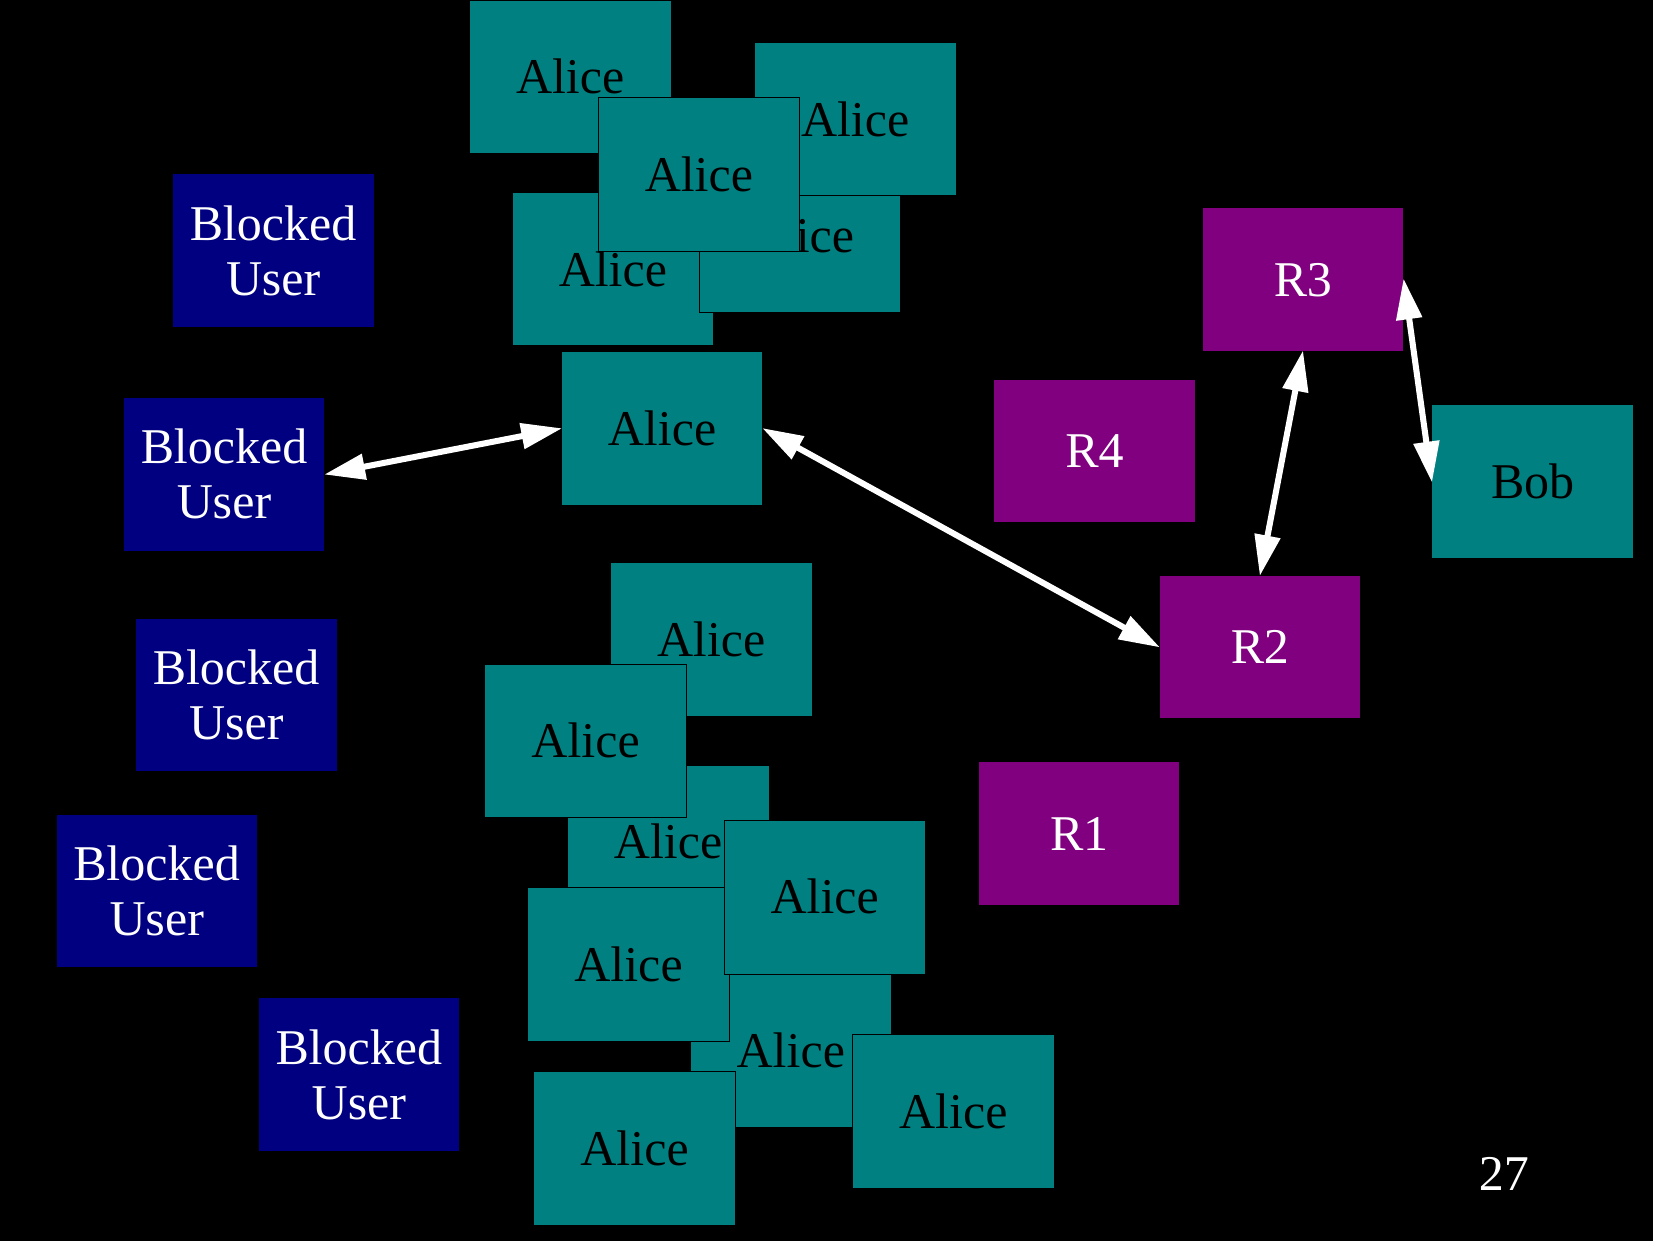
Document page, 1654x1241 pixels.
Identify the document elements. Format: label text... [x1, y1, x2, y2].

text_box R4 [993, 379, 1196, 523]
text_box Alice [724, 820, 926, 975]
text_box Blocked User [258, 997, 460, 1152]
text_box Alice [561, 351, 763, 506]
text_box Bob [1431, 404, 1634, 559]
text_box Alice [533, 1071, 736, 1226]
text_box Alice [484, 664, 687, 818]
text_box Blocked User [135, 618, 338, 772]
text_box Alice [754, 42, 957, 196]
text_box Alice [598, 97, 800, 252]
text_box Alice [469, 0, 672, 154]
text_box R1 [978, 761, 1180, 906]
text_box R2 [1159, 575, 1361, 719]
text_box Alice [690, 975, 892, 1128]
text_box Alice [527, 887, 730, 1042]
text_box Blocked User [123, 397, 325, 552]
text_box Alice [567, 765, 770, 887]
text_box Alice [610, 562, 813, 717]
text_box R3 [1202, 207, 1404, 352]
text_box Alice [852, 1034, 1055, 1189]
text_box Blocked User [172, 173, 375, 328]
text_box Alice [512, 192, 714, 346]
text_box Blocked User [56, 814, 258, 968]
text_box Alice [699, 196, 901, 313]
